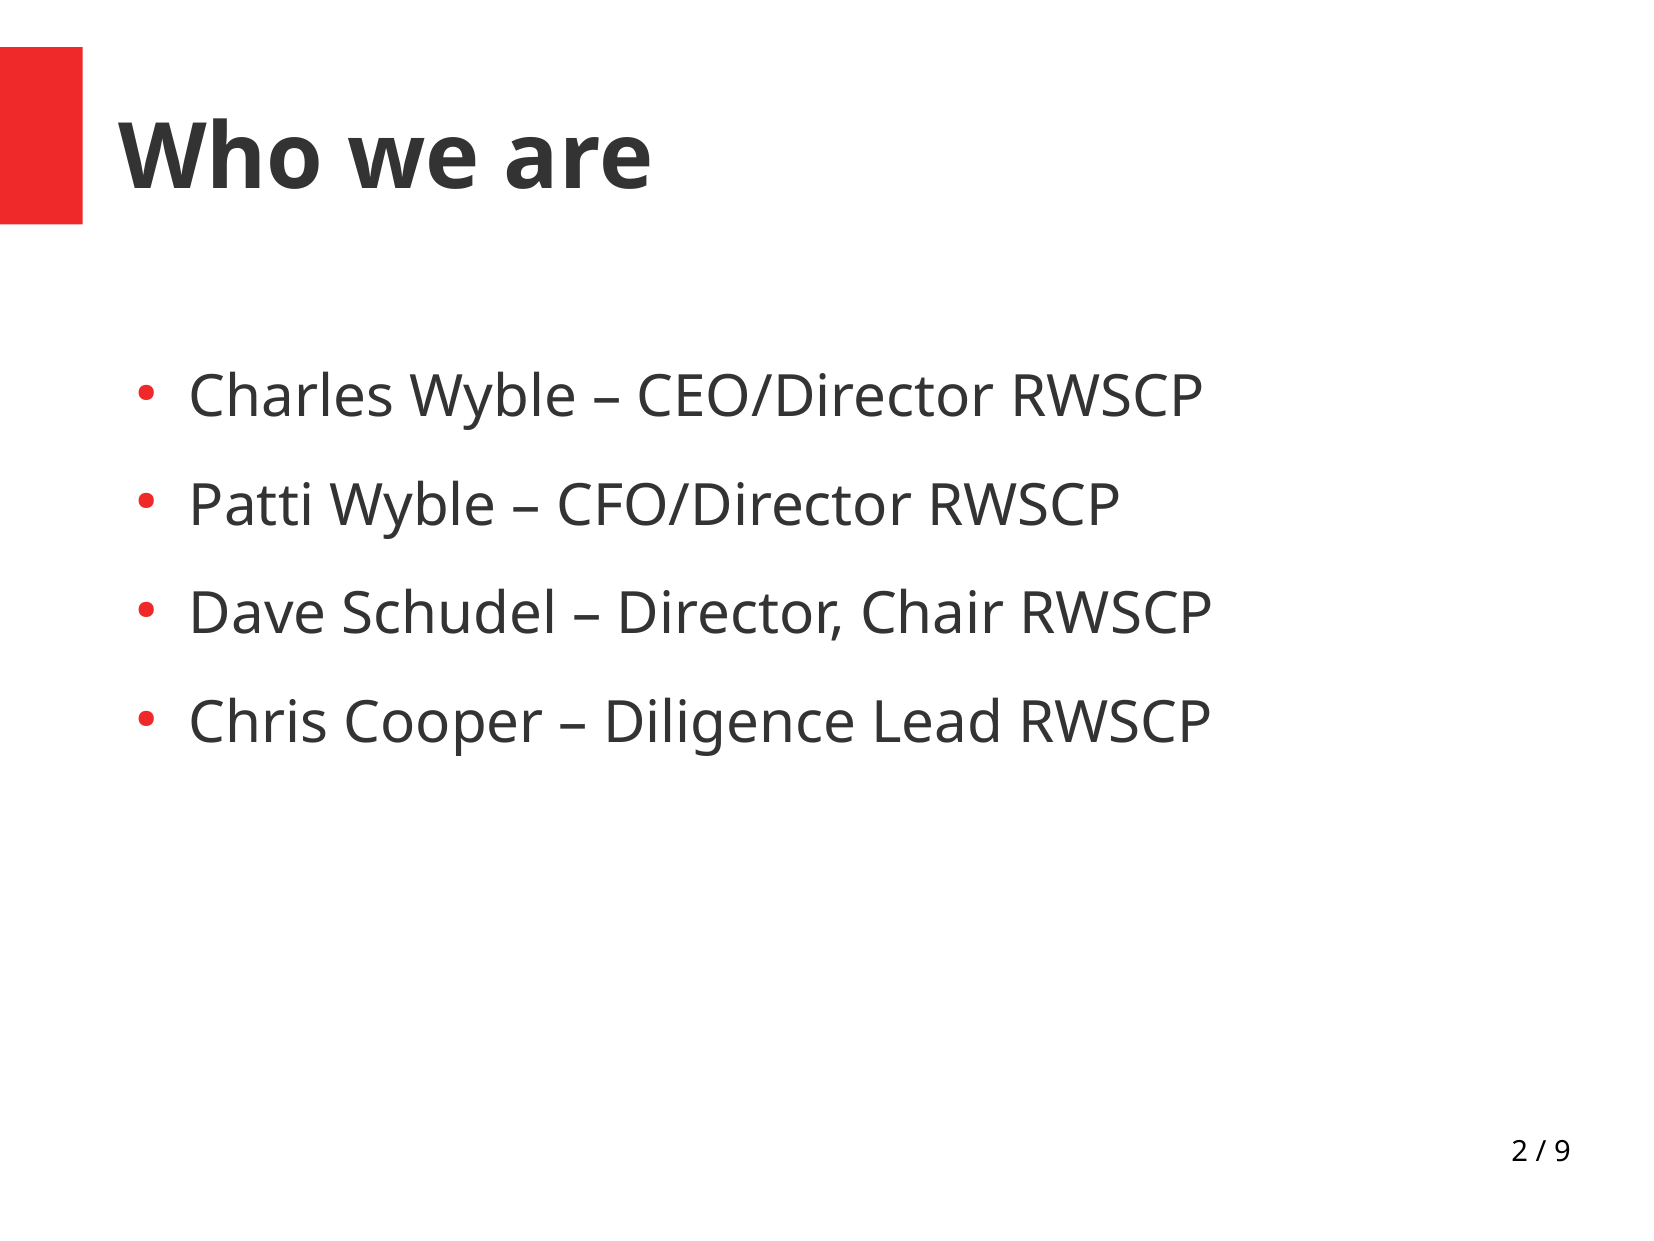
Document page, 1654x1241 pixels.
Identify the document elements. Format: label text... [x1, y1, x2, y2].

title Who we are [118, 49, 1571, 257]
list Charles Wyble – CEO/Director RWSCP Patti Wyble – CFO/Director RWSCP Dave Schudel – Director, Chair RWSCP Chris Cooper – Diligence Lead RWSCP [118, 354, 1536, 1074]
